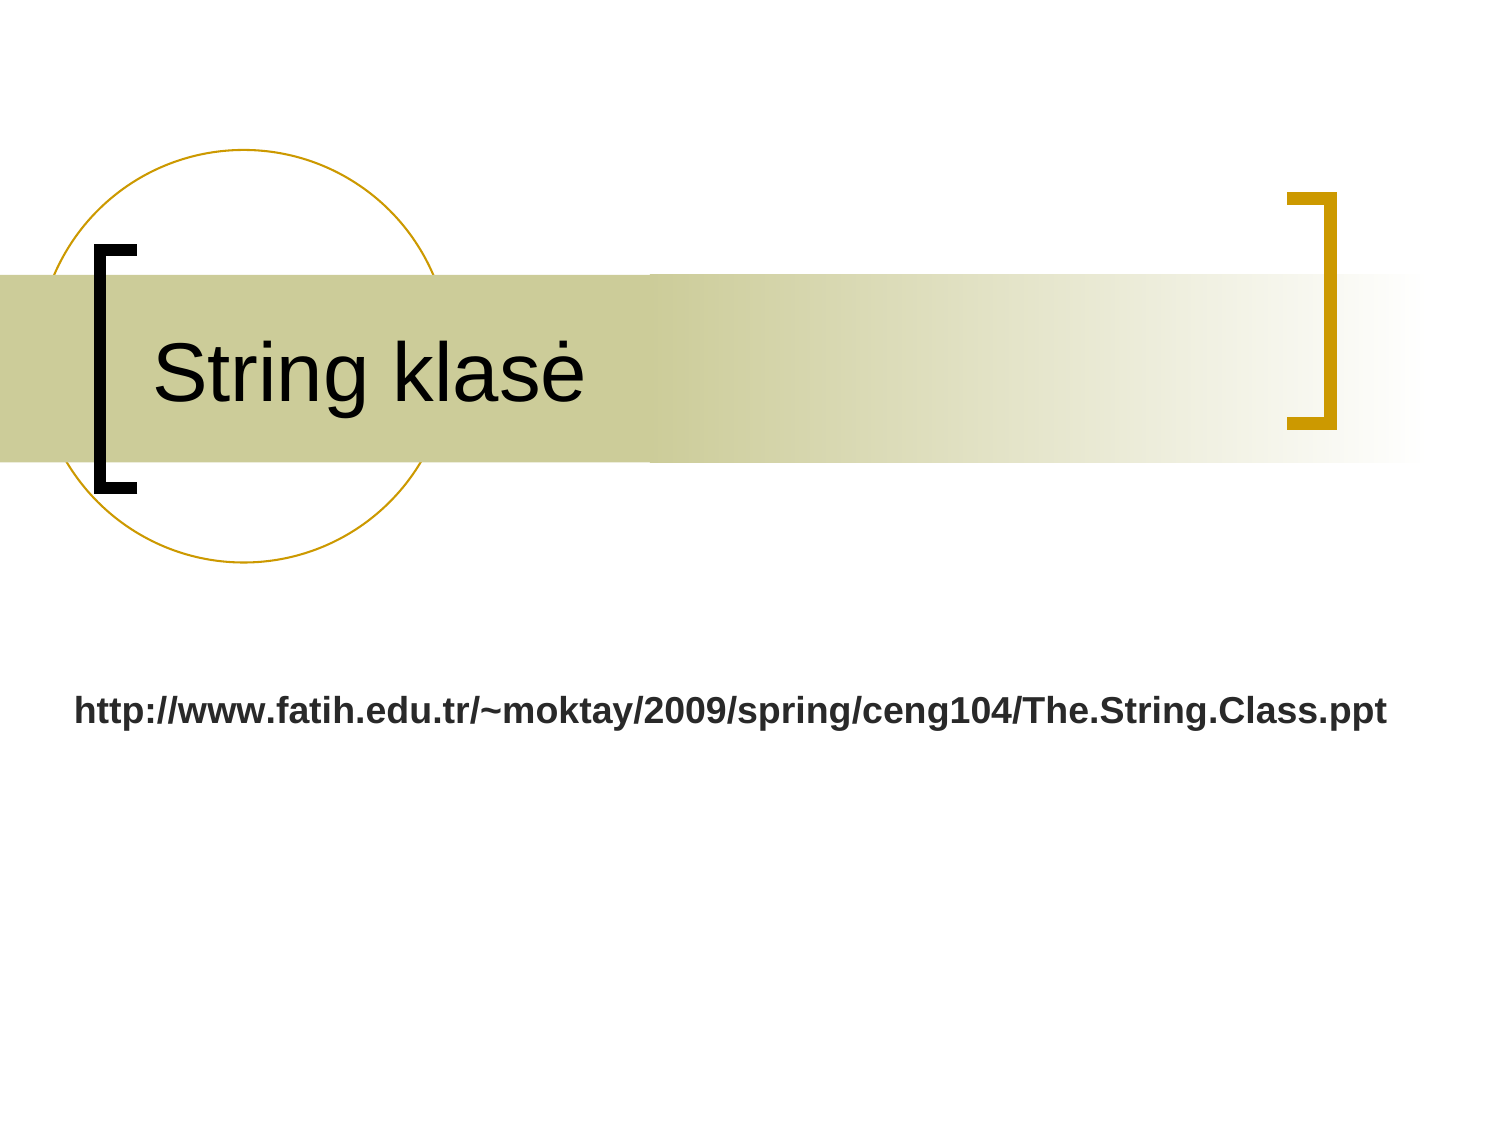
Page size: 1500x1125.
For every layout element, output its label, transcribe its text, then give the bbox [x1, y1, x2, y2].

title String klasė [137, 236, 1300, 500]
text_box http://www.fatih.edu.tr/~moktay/2009/spring/ceng104/The.String.Class.ppt [59, 678, 1407, 739]
